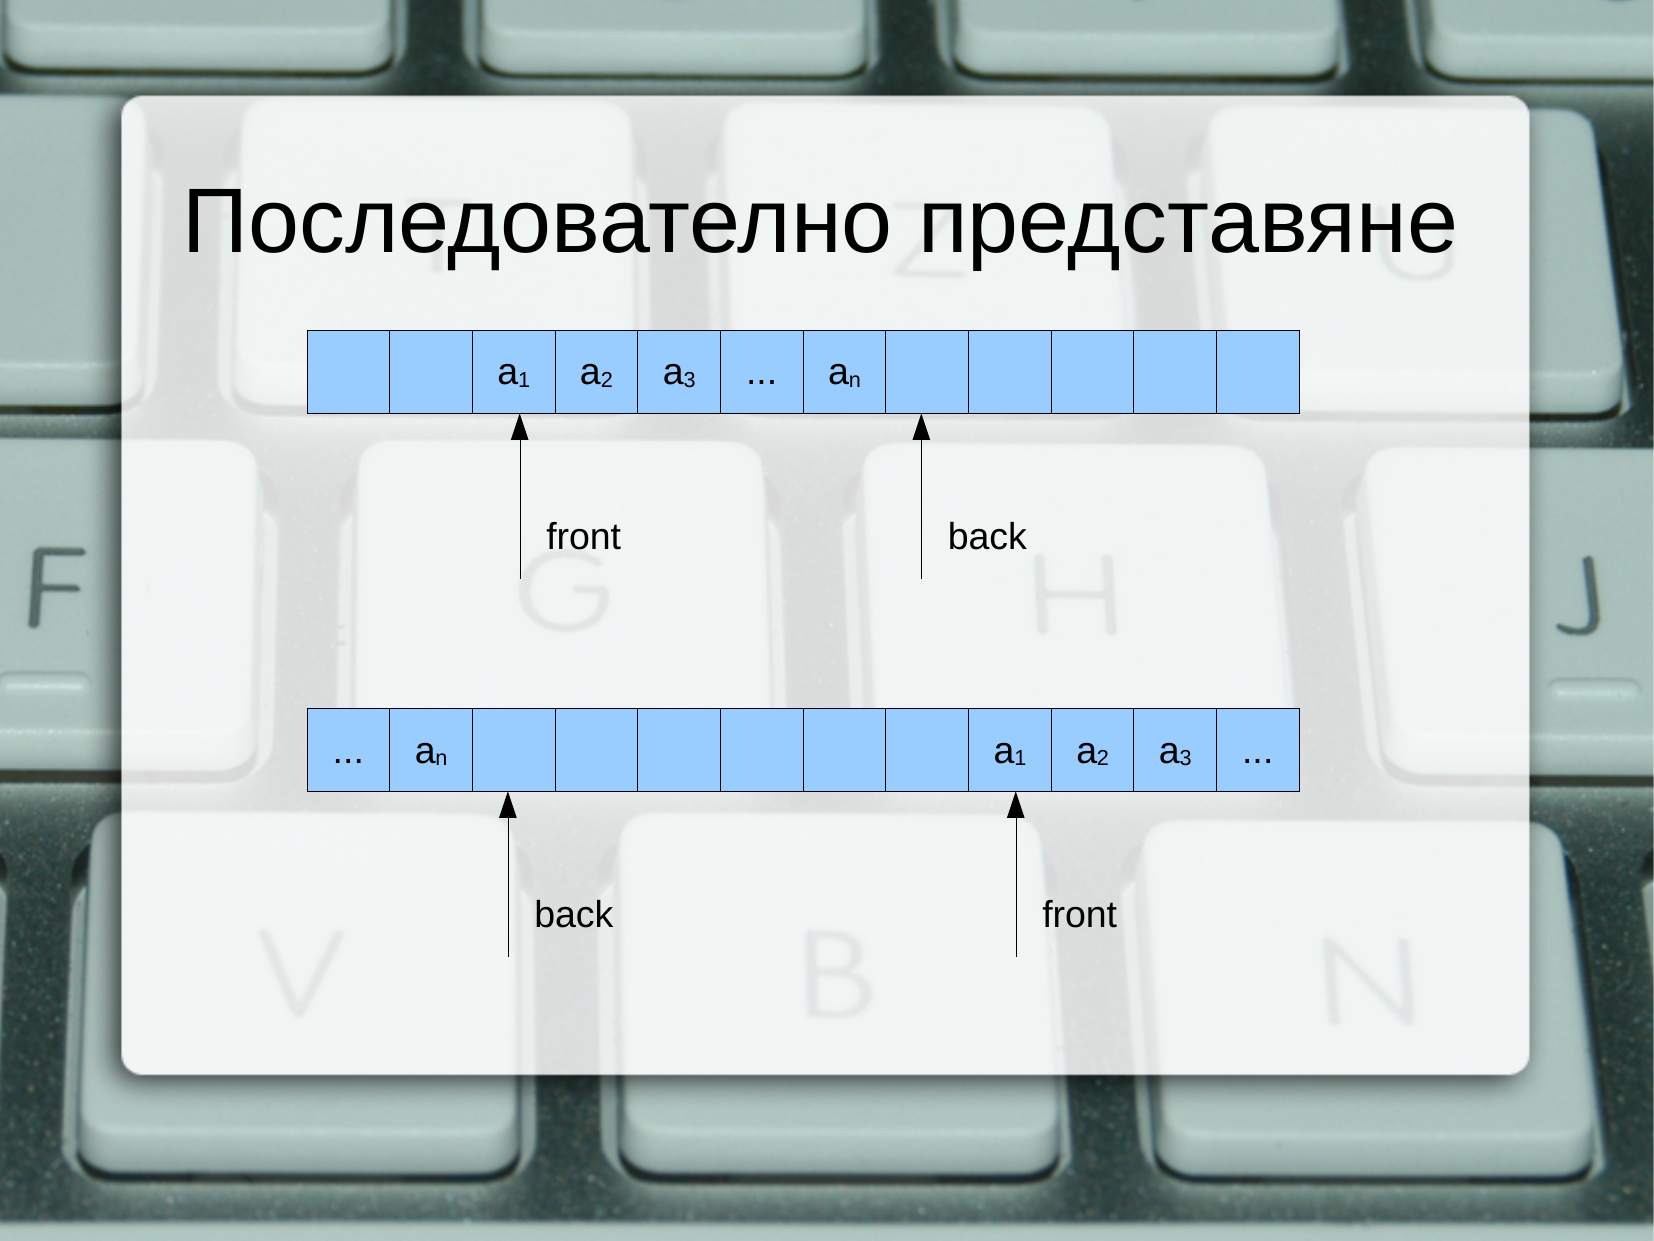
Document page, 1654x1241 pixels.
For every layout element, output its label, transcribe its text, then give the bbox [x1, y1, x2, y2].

text_box ... [1216, 708, 1300, 792]
text_box a2 [555, 330, 637, 414]
text_box a3 [1133, 708, 1216, 792]
text_box [307, 330, 473, 414]
text_box a1 [969, 708, 1051, 792]
text_box ... [720, 330, 803, 414]
text_box [885, 330, 1300, 414]
text_box an [390, 708, 472, 792]
text_box a1 [473, 330, 555, 414]
text_box a2 [1051, 708, 1133, 792]
text_box back [519, 885, 629, 943]
title Последователно представяне [135, 117, 1506, 325]
text_box back [933, 507, 1042, 565]
text_box ... [307, 708, 390, 792]
picture [0, 0, 1654, 1241]
text_box front [531, 507, 637, 565]
text_box front [1027, 885, 1133, 943]
text_box [472, 708, 969, 792]
text_box an [803, 330, 885, 414]
text_box a3 [637, 330, 720, 414]
